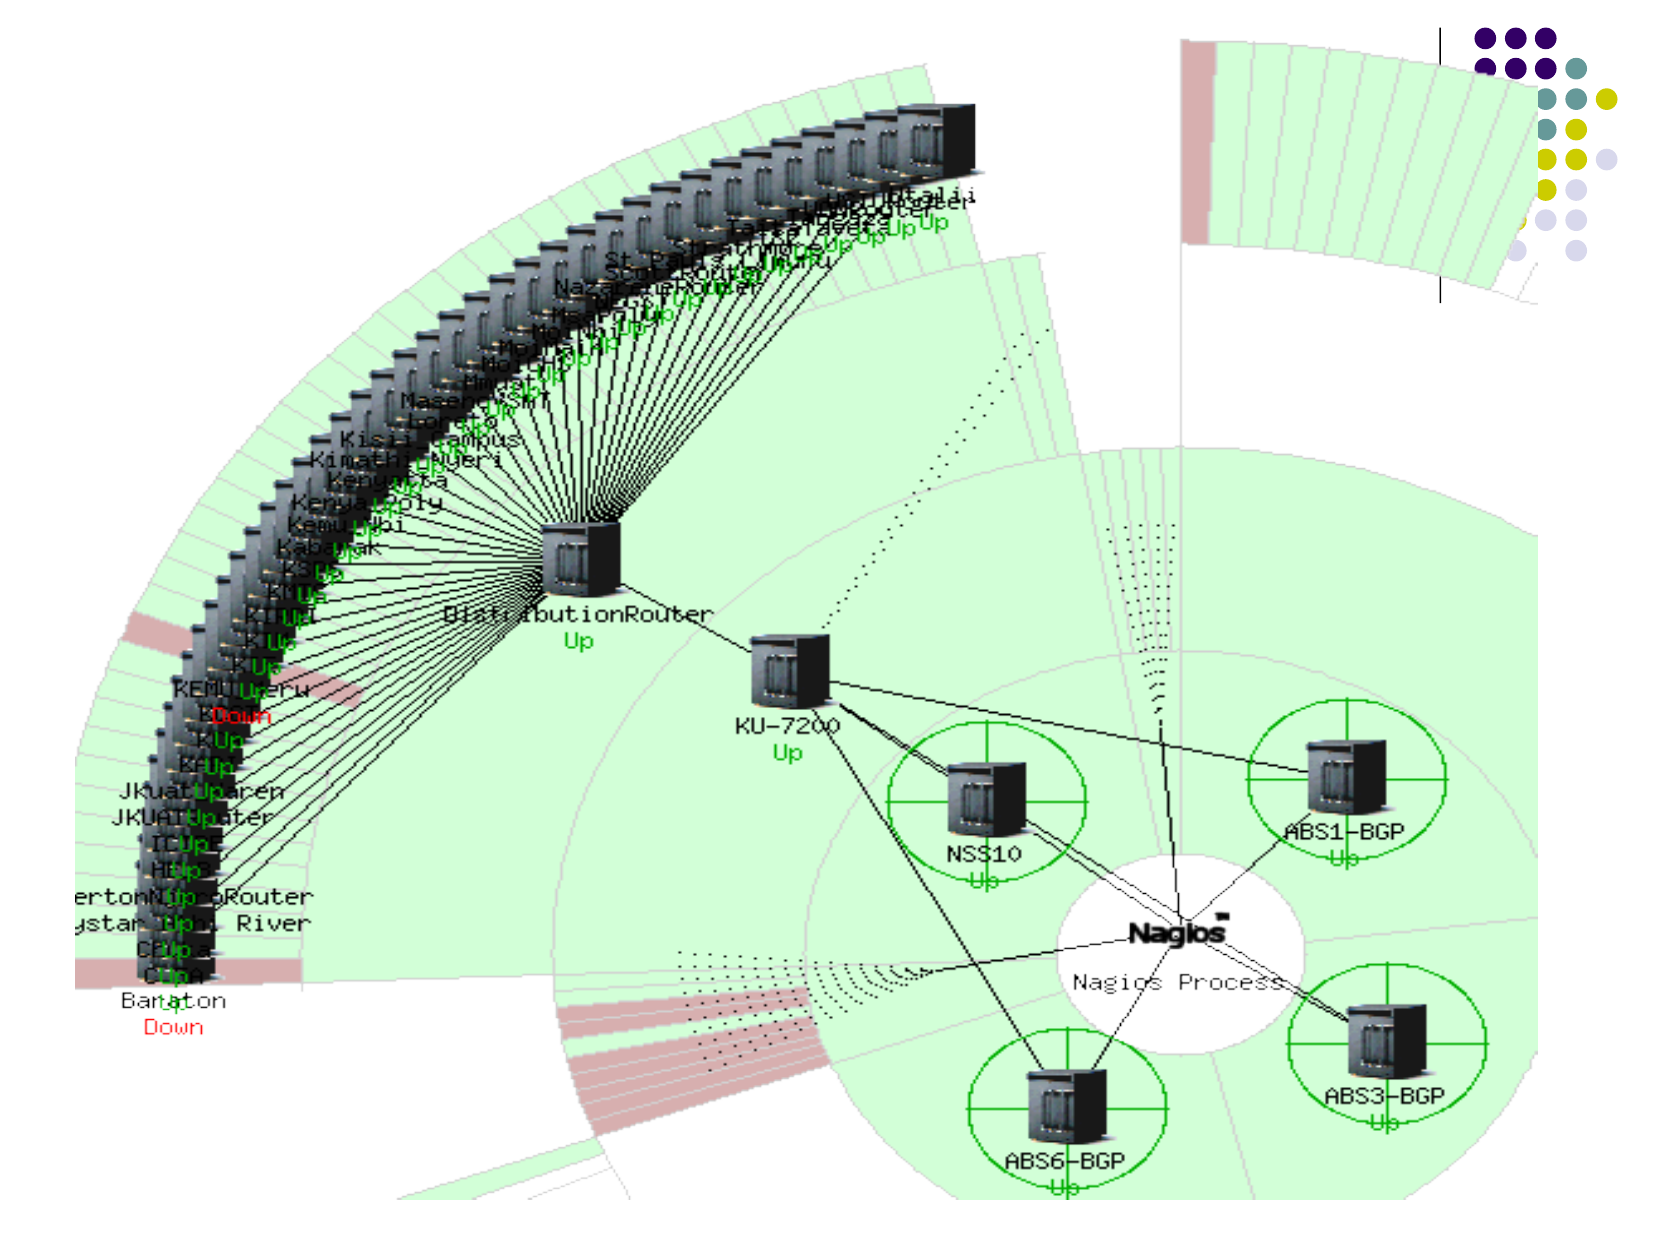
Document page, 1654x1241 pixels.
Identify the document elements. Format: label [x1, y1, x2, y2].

picture [75, 37, 1538, 1201]
